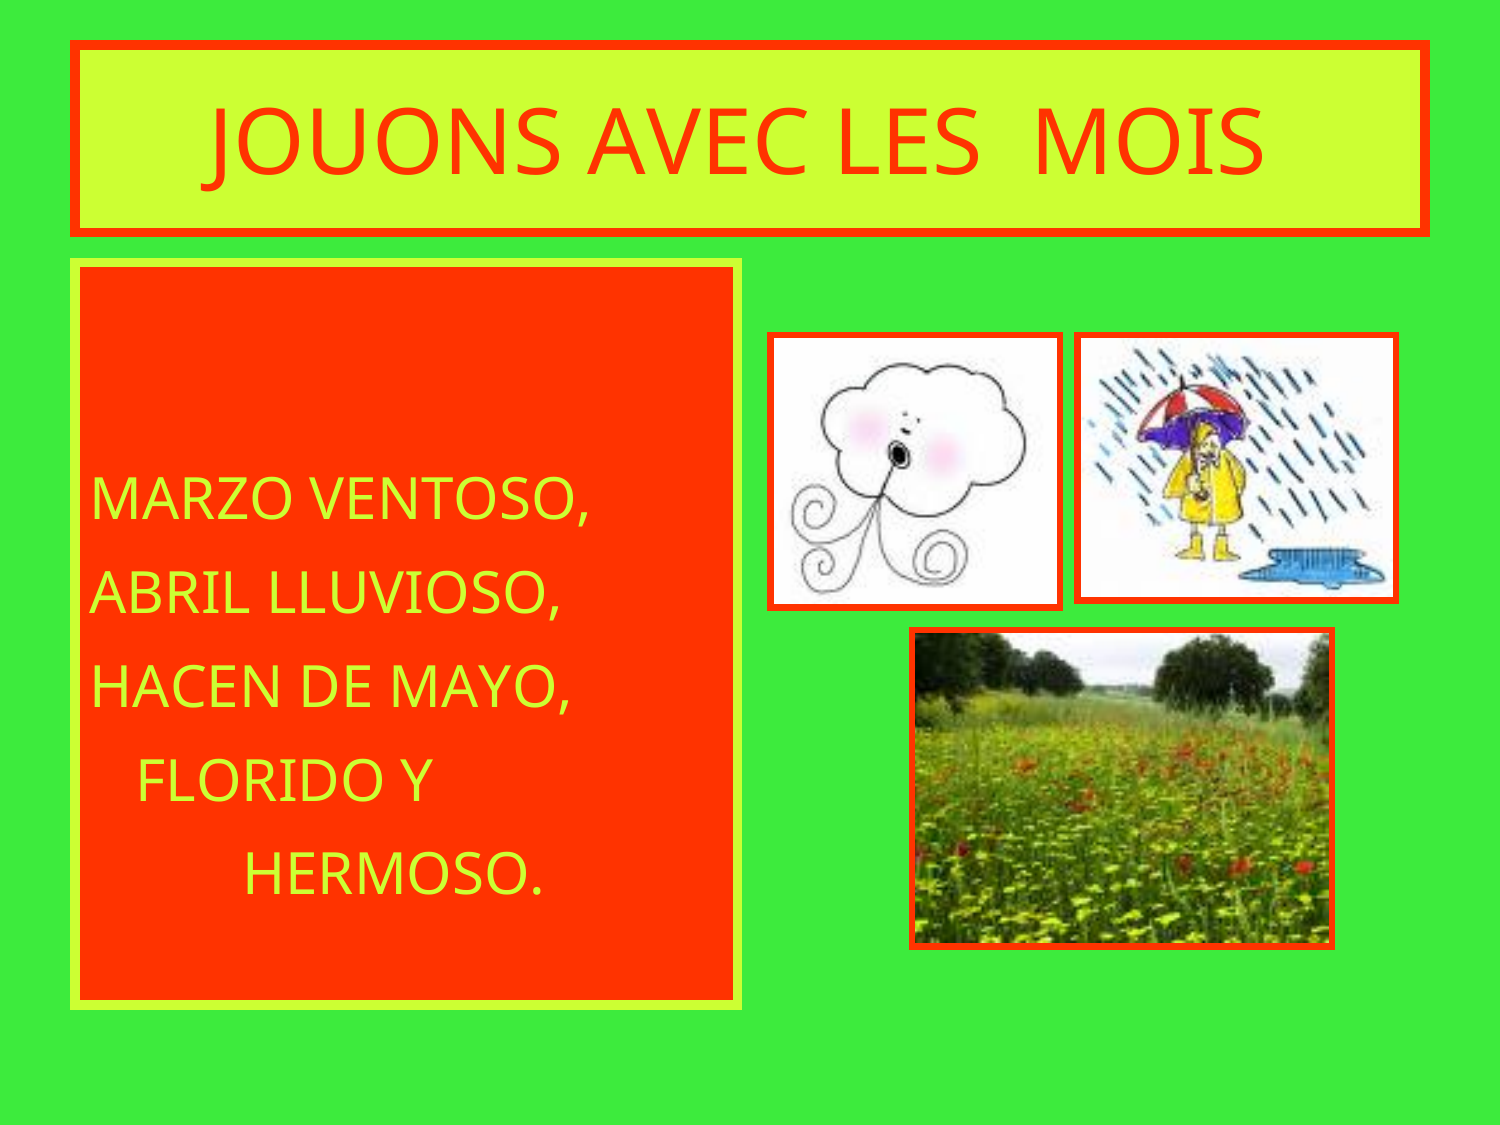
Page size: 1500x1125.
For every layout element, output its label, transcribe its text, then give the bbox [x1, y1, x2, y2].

list MARZO VENTOSO, ABRIL LLUVIOSO, HACEN DE MAYO, FLORIDO Y HERMOSO. [75, 262, 738, 1006]
picture [1080, 338, 1393, 598]
picture [773, 338, 1058, 605]
text_box [915, 633, 1329, 944]
title JOUONS AVEC LES MOIS [75, 45, 1426, 233]
